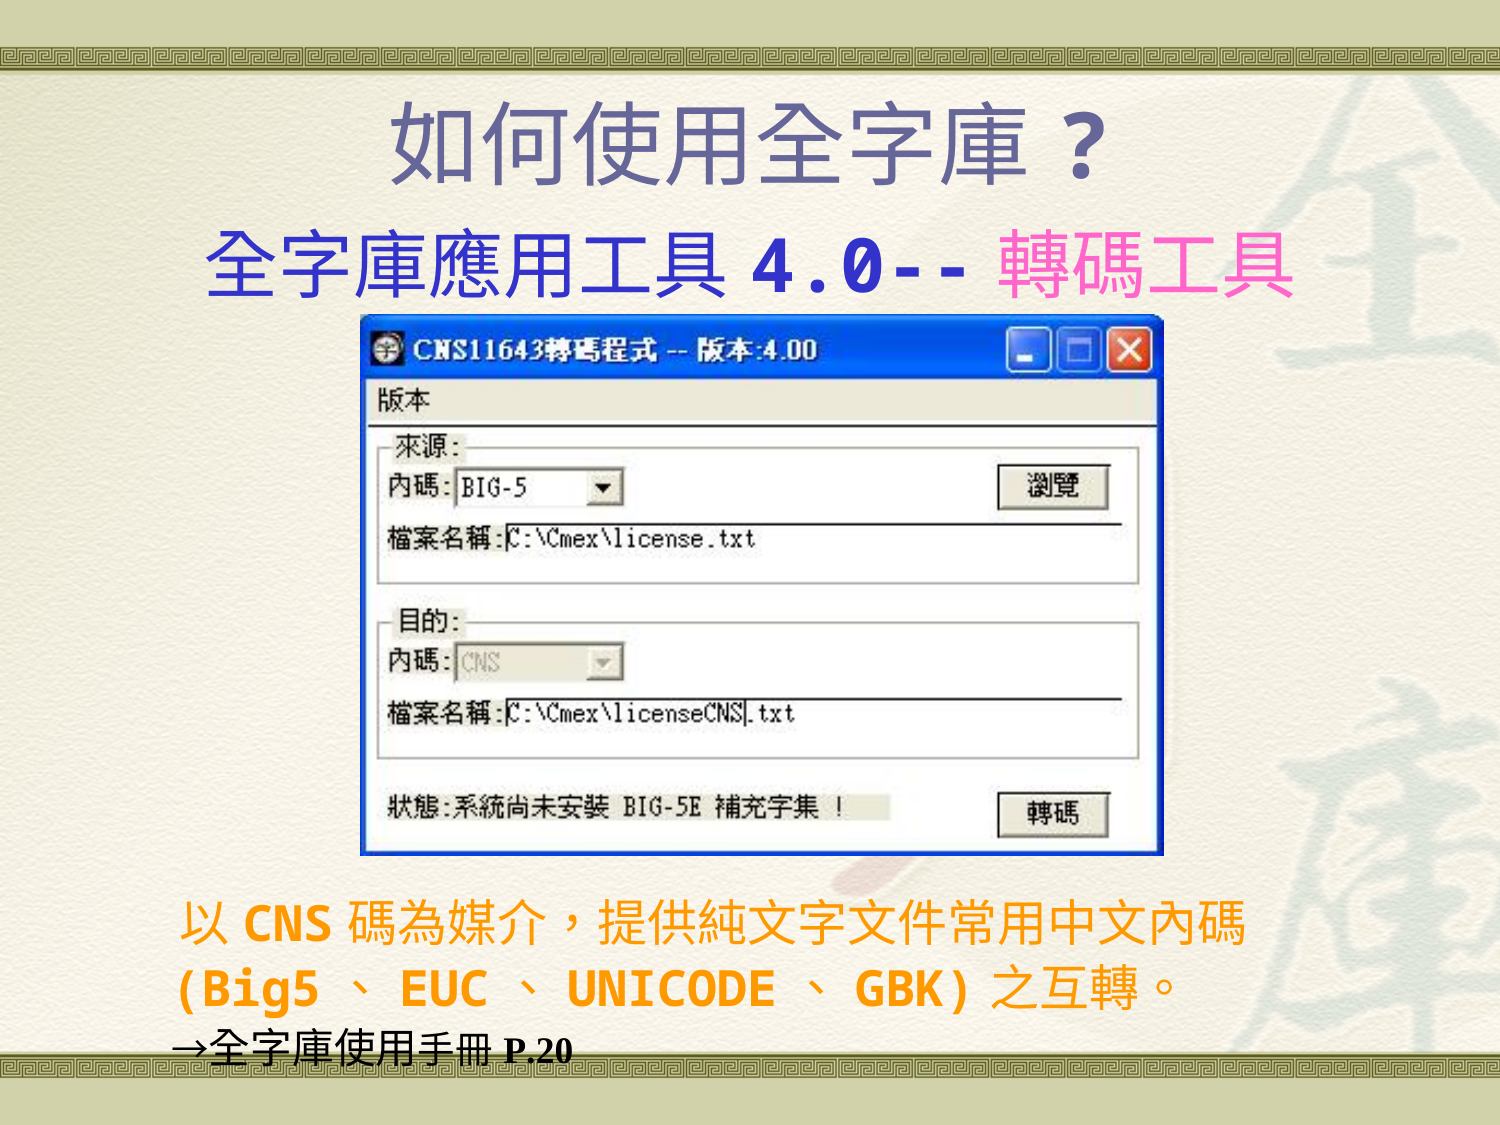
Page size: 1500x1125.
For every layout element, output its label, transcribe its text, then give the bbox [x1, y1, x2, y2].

list 以CNS碼為媒介，提供純文字文件常用中文內碼(Big5、EUC、UNICODE、GBK)之互轉。 →全字庫使用手冊P.20 [100, 881, 1436, 1050]
picture [0, 0, 1500, 1125]
title 如何使用全字庫? 全字庫應用工具4.0--轉碼工具 [112, 86, 1388, 302]
